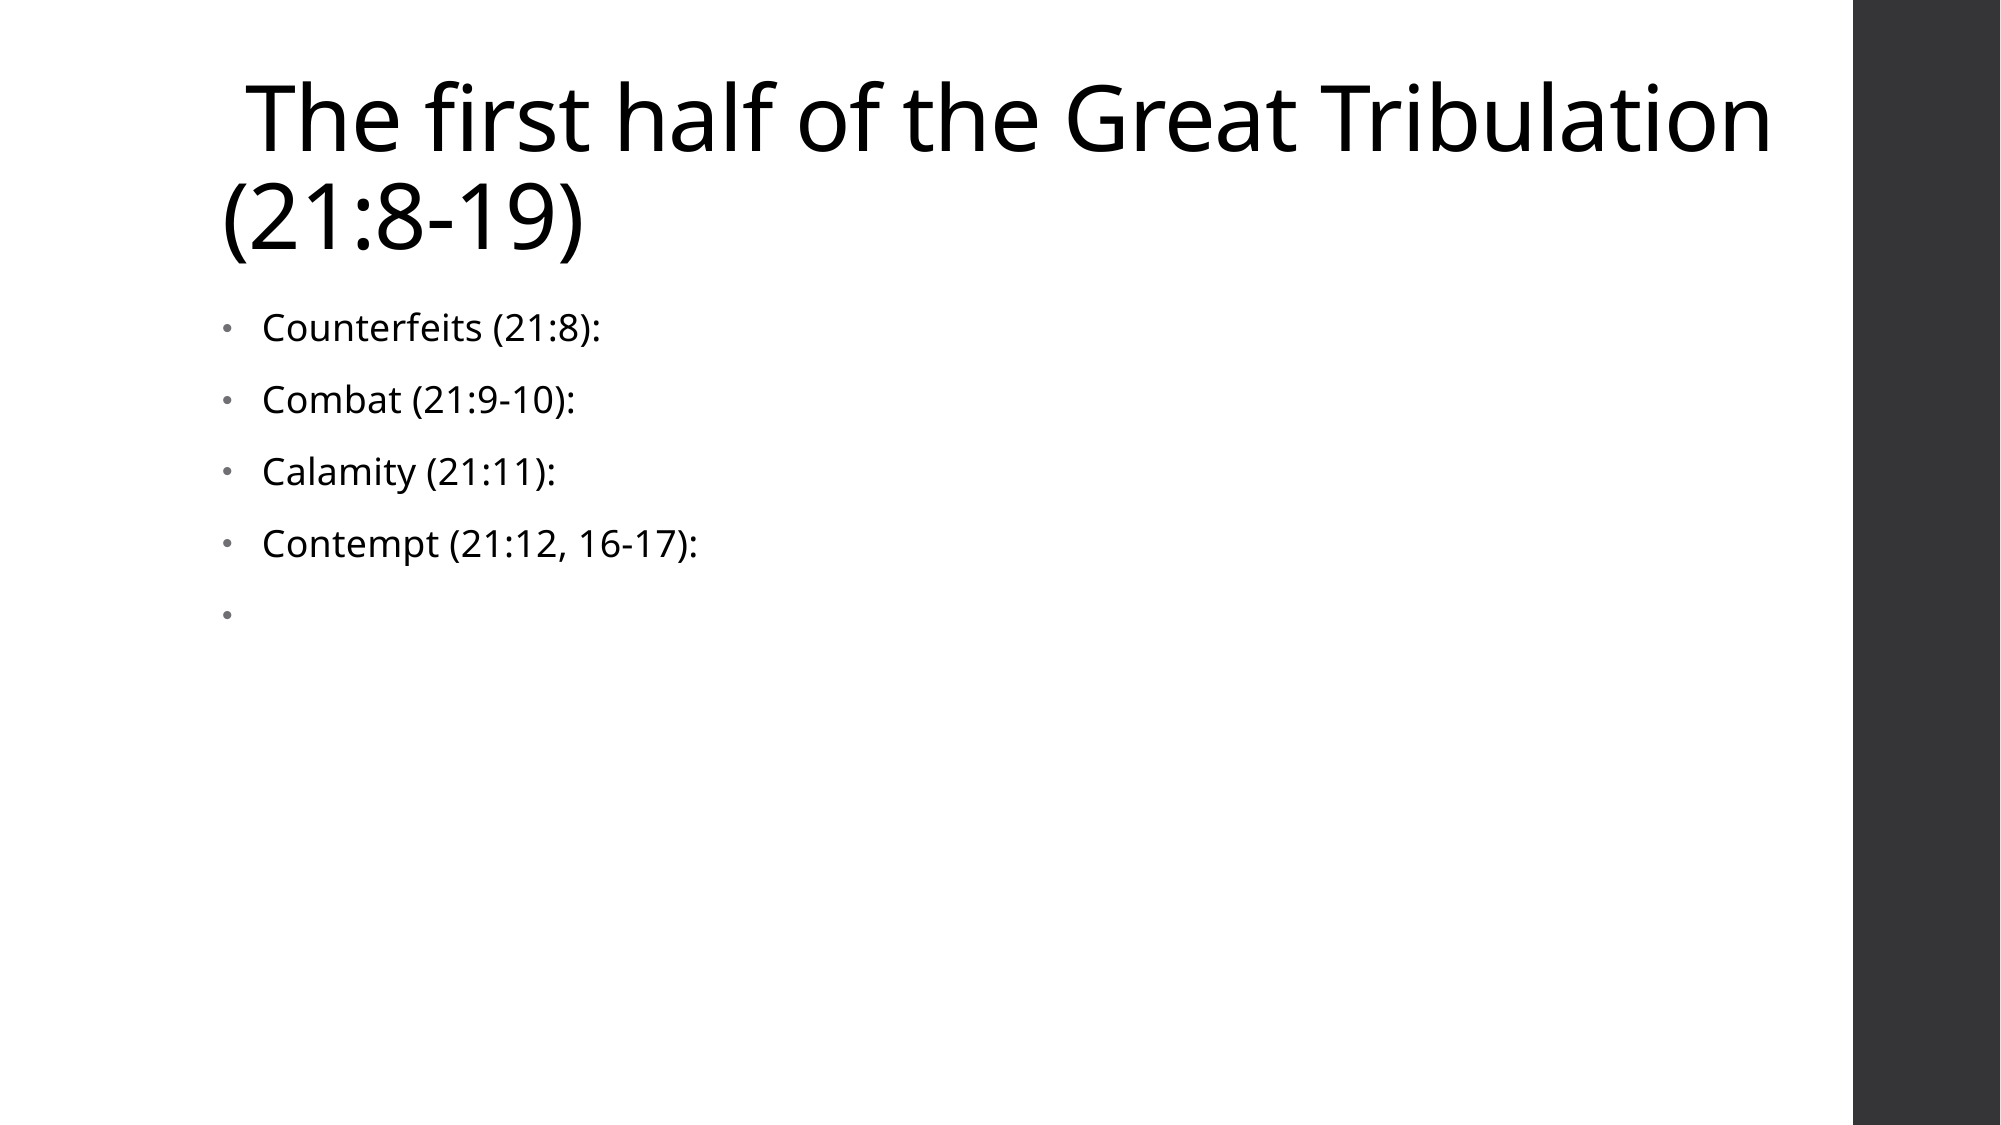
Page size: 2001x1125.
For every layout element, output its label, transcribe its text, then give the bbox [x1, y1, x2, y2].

list Counterfeits (21:8): Combat (21:9-10): Calamity (21:11): Contempt (21:12, 16-17): [206, 299, 1617, 1014]
title The first half of the Great Tribulation (21:8-19) [206, 60, 1797, 278]
